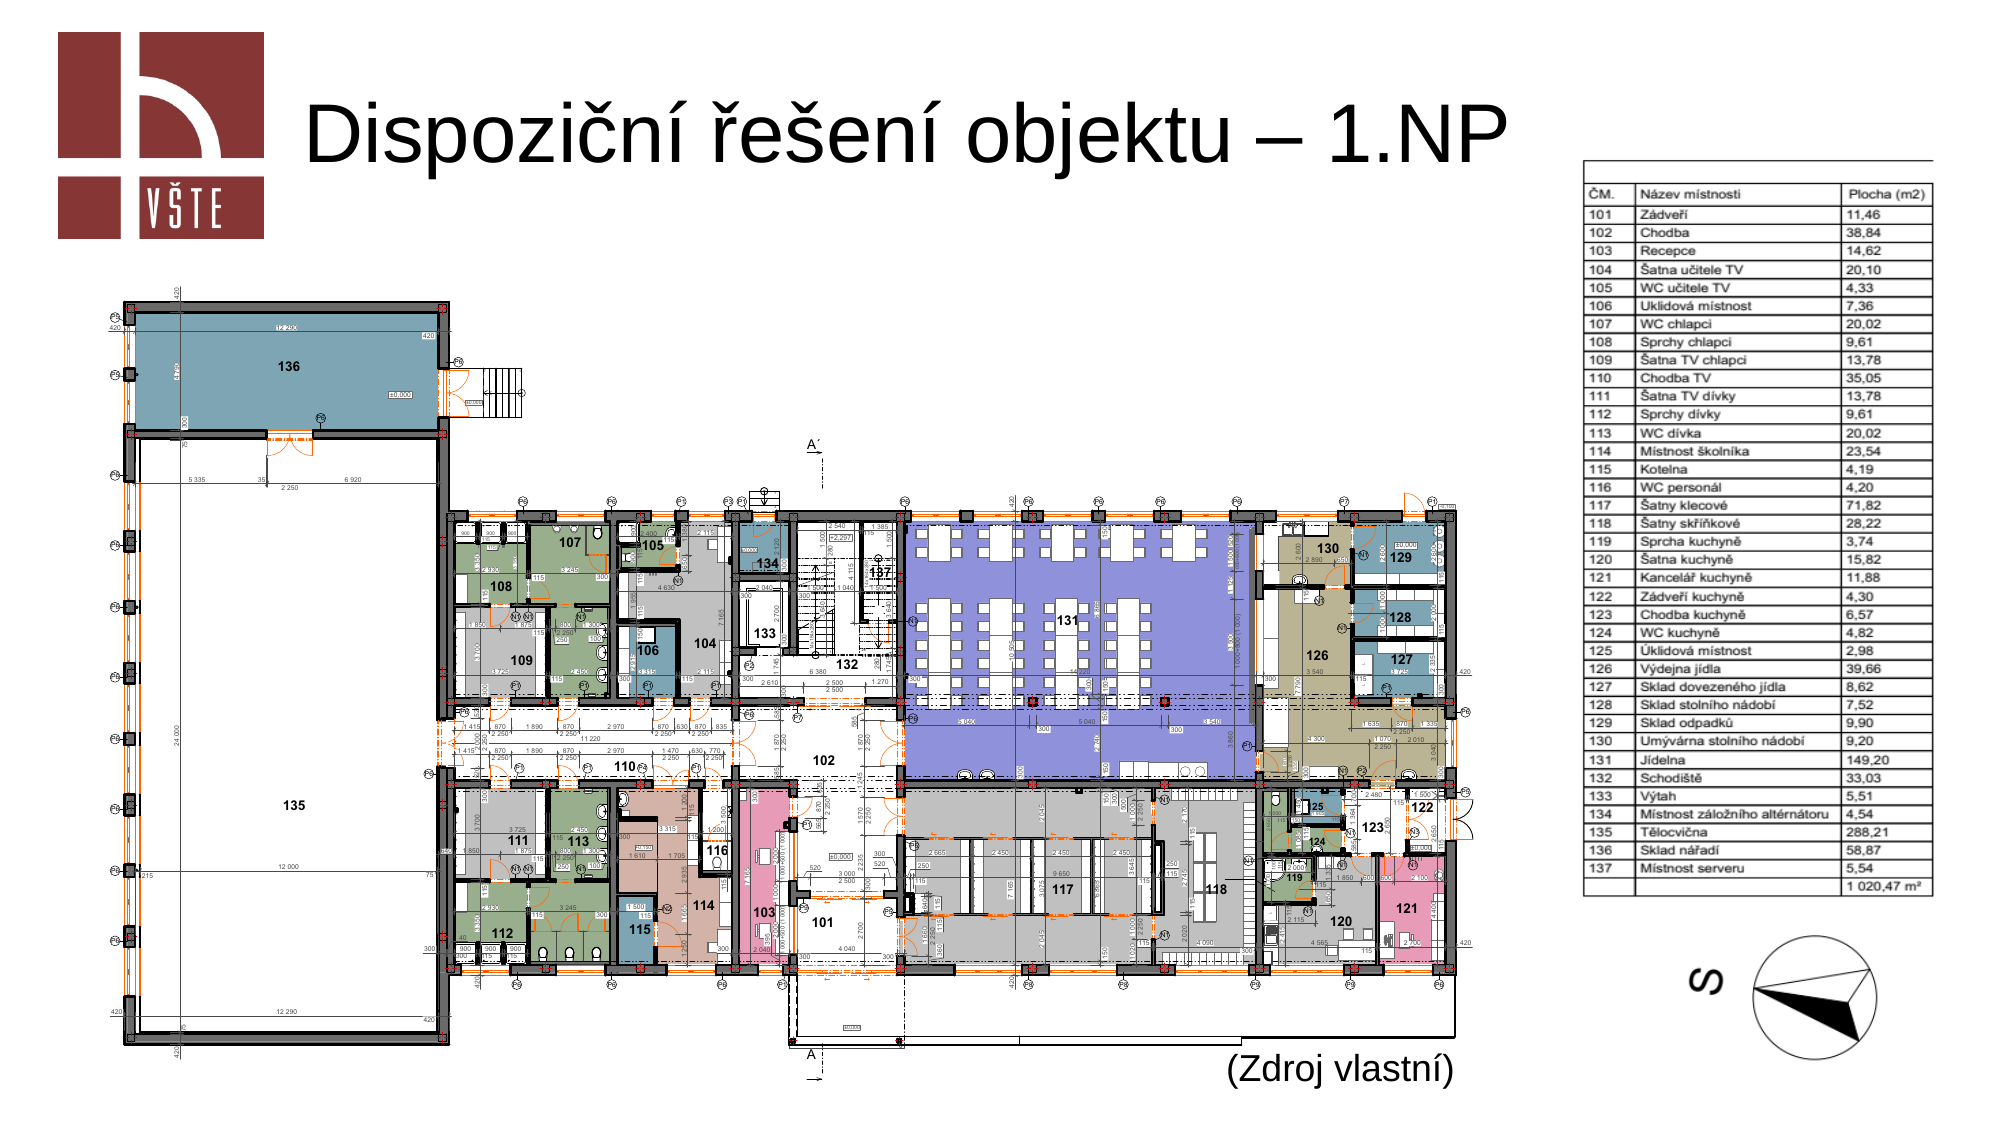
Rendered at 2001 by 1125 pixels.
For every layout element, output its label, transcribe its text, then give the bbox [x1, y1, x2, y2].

text_box (Zdroj vlastní) [1169, 1027, 1477, 1075]
picture [58, 32, 264, 239]
text_box Dispoziční řešení objektu – 1.NP [288, 26, 1950, 245]
picture [1559, 153, 1943, 1075]
picture [82, 259, 1501, 1103]
